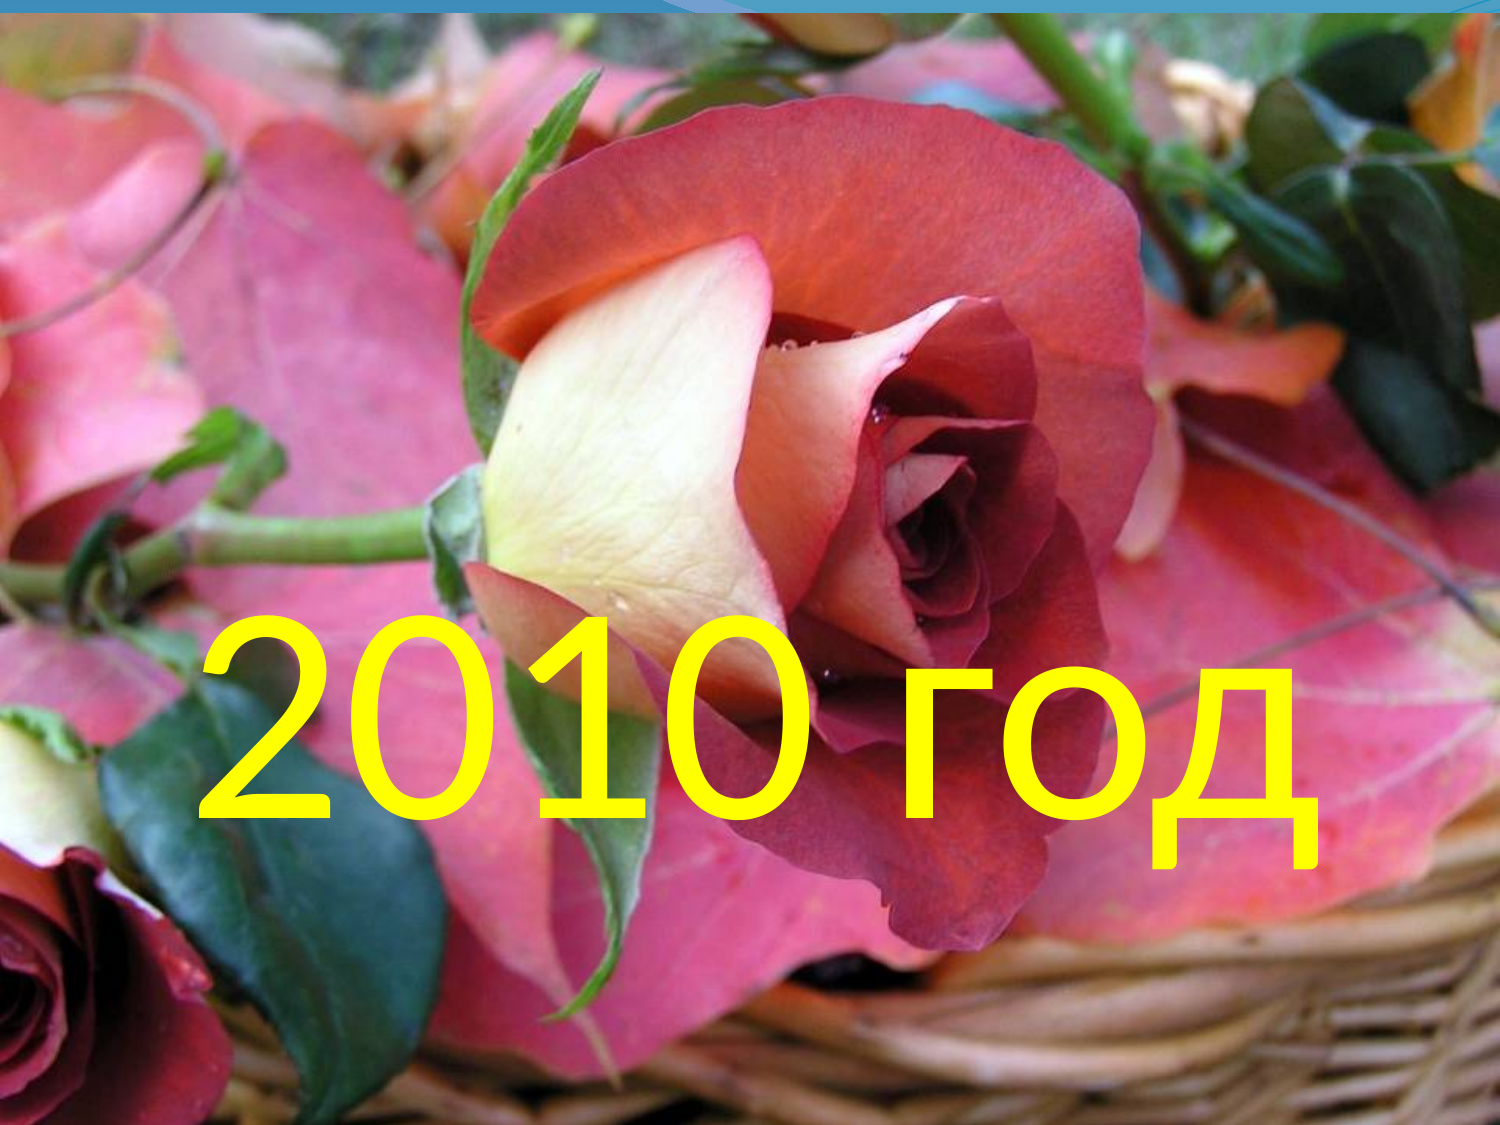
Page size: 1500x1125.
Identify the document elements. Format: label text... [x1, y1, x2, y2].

picture [0, 13, 1500, 1125]
title 2010 год [75, 278, 1436, 882]
